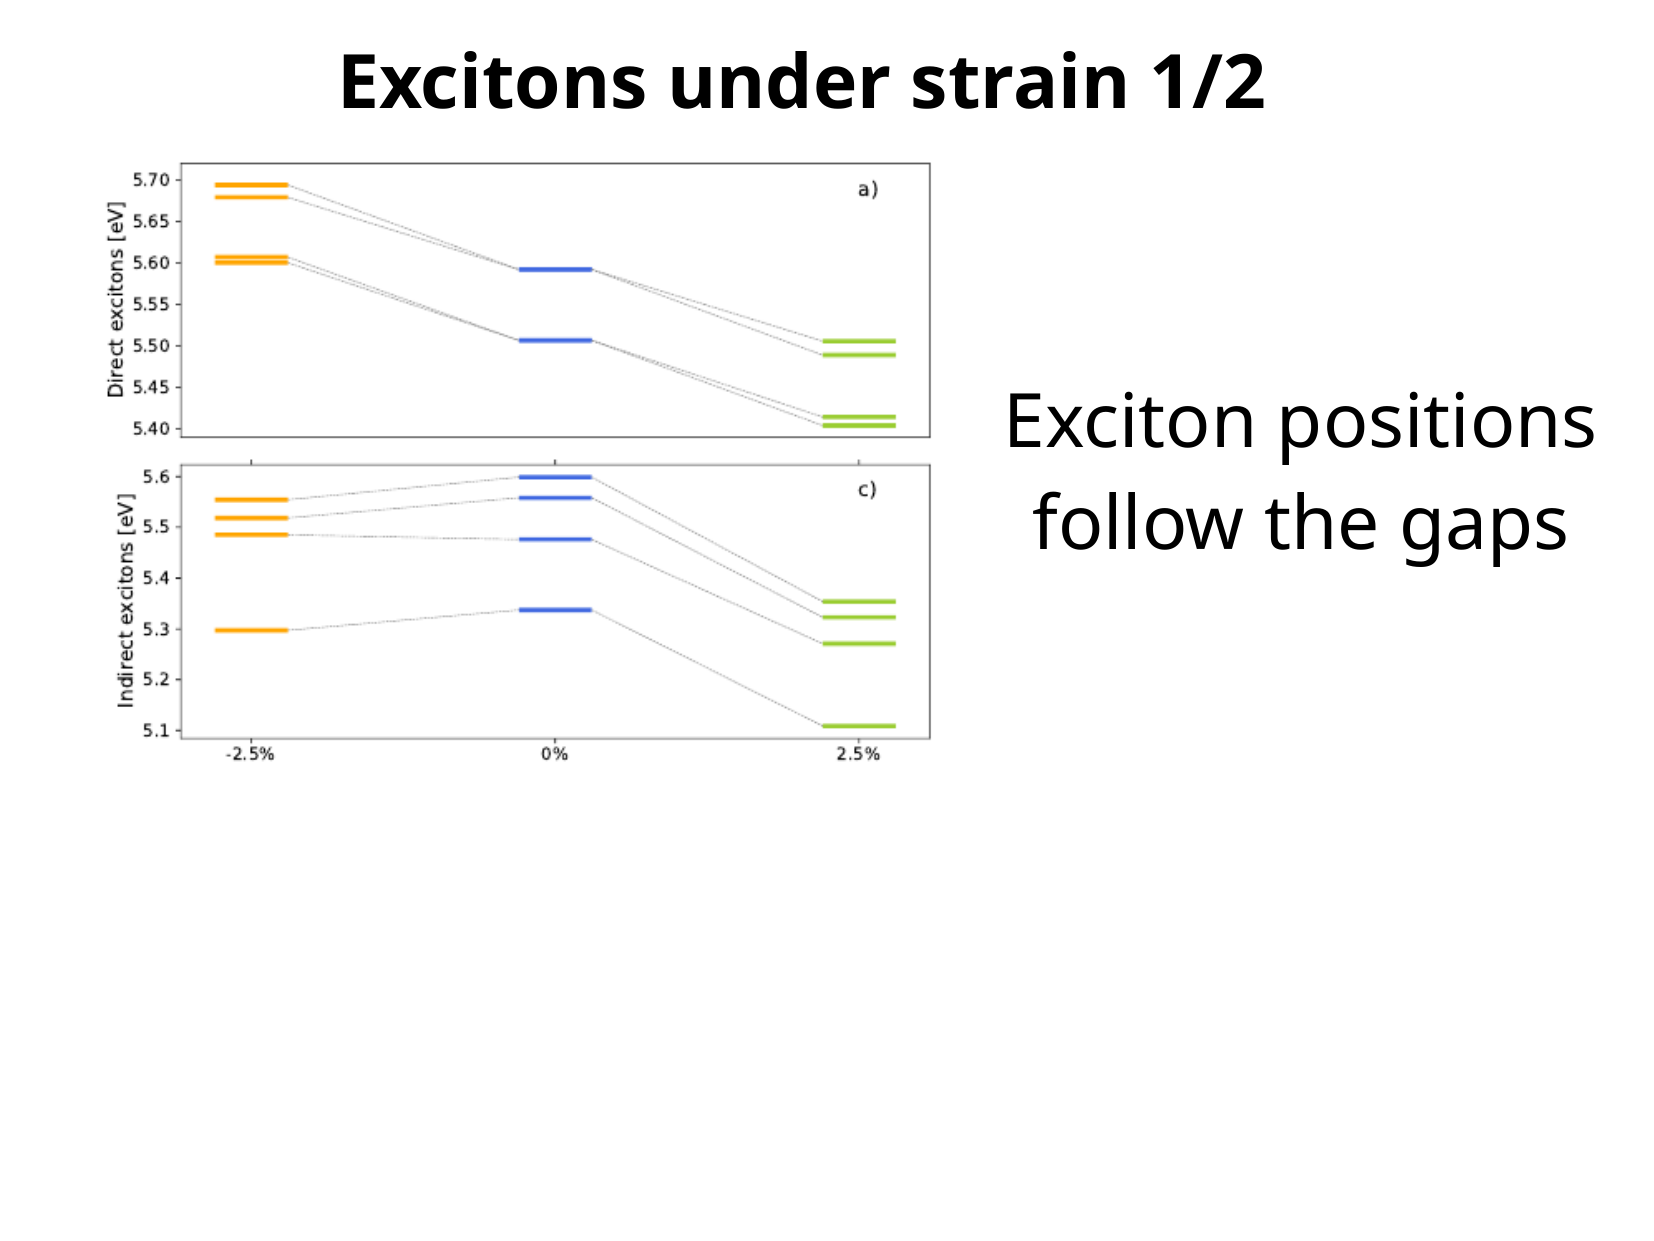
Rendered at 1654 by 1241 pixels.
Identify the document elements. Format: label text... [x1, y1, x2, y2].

text_box Exciton positions follow the gaps [930, 360, 1654, 525]
picture [30, 85, 946, 781]
title Excitons under strain 1/2 [45, 8, 1561, 151]
